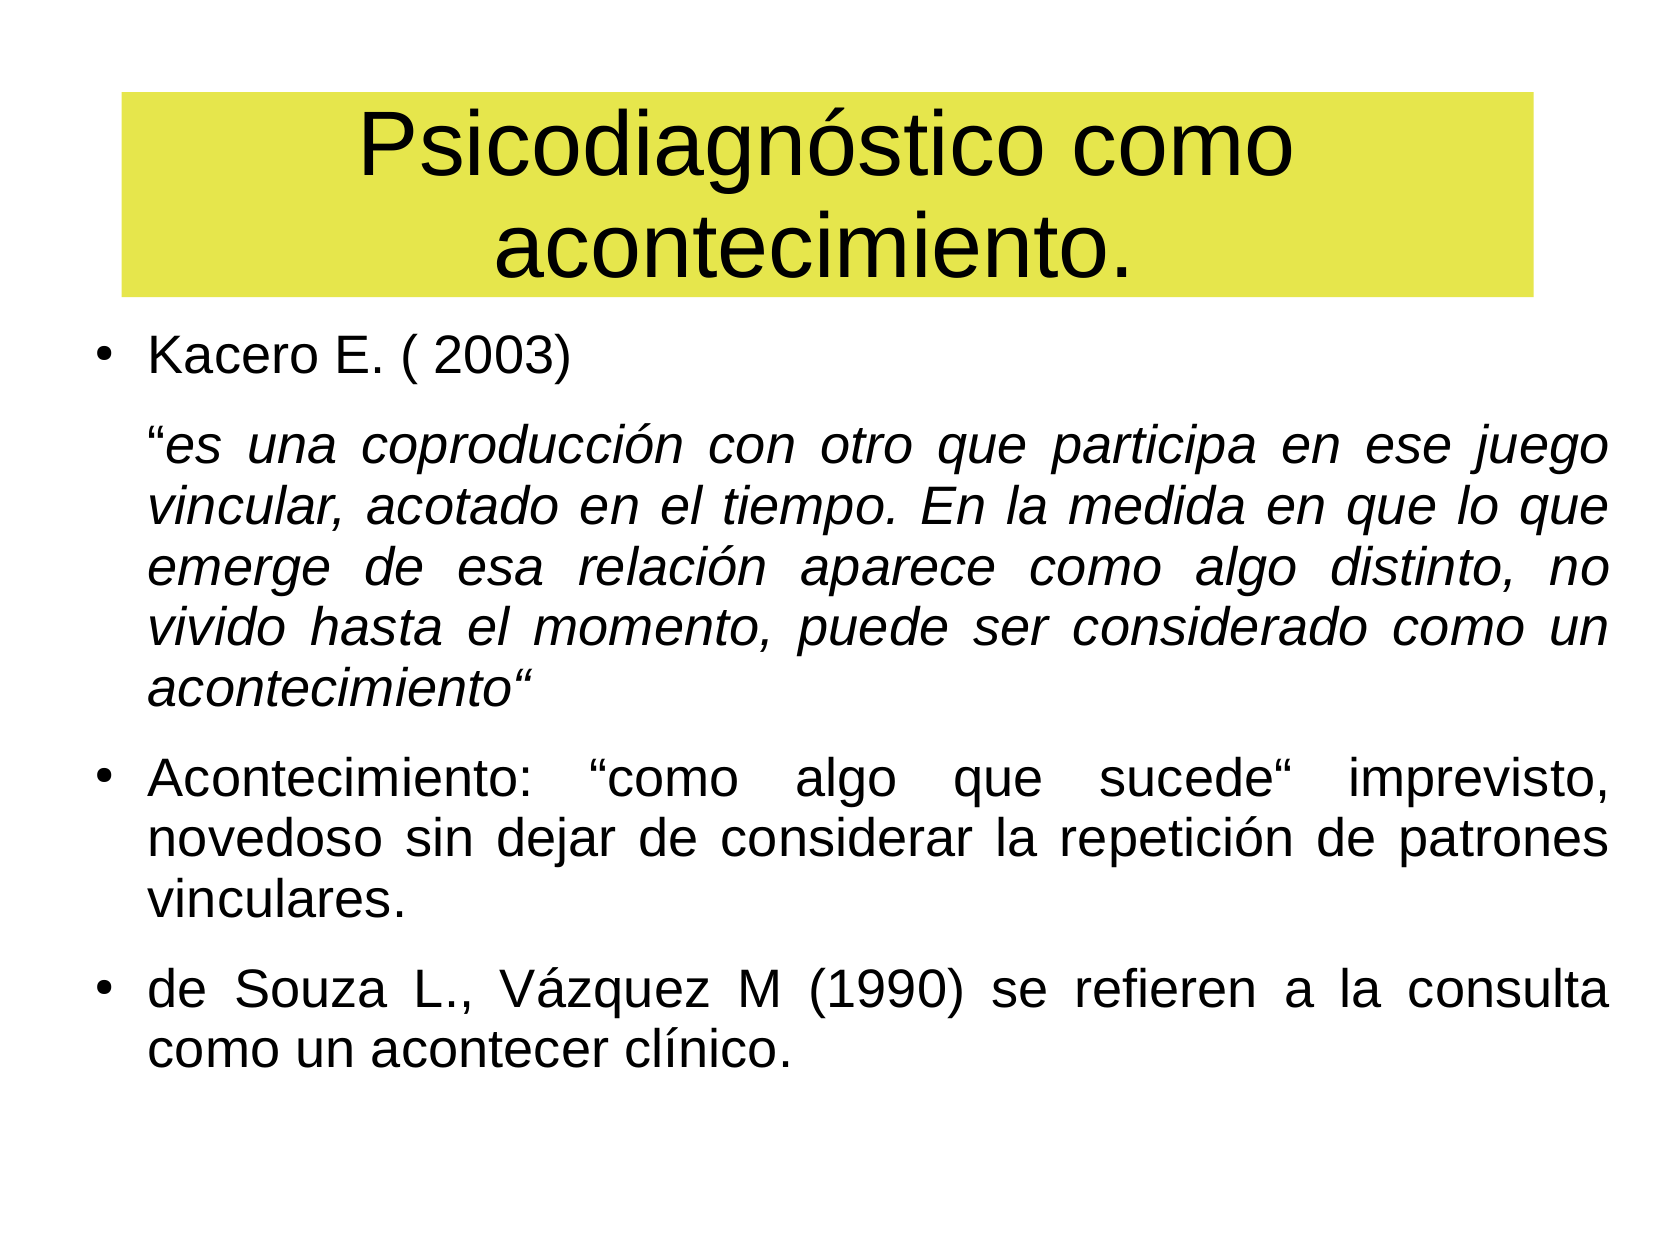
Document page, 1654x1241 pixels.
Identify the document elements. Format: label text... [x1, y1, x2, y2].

list Kacero E. ( 2003) “es una coproducción con otro que participa en ese juego vincular, acotado en el tiempo. En la medida en que lo que emerge de esa relación aparece como algo distinto, no vivido hasta el momento, puede ser considerado como un acontecimiento“ Acontecimiento: “como algo que sucede“ imprevisto, novedoso sin dejar de considerar la repetición de patrones vinculares. de Souza L., Vázquez M (1990) se refieren a la consulta como un acontecer clínico. [76, 324, 1613, 1162]
title Psicodiagnóstico como acontecimiento. [121, 92, 1534, 298]
